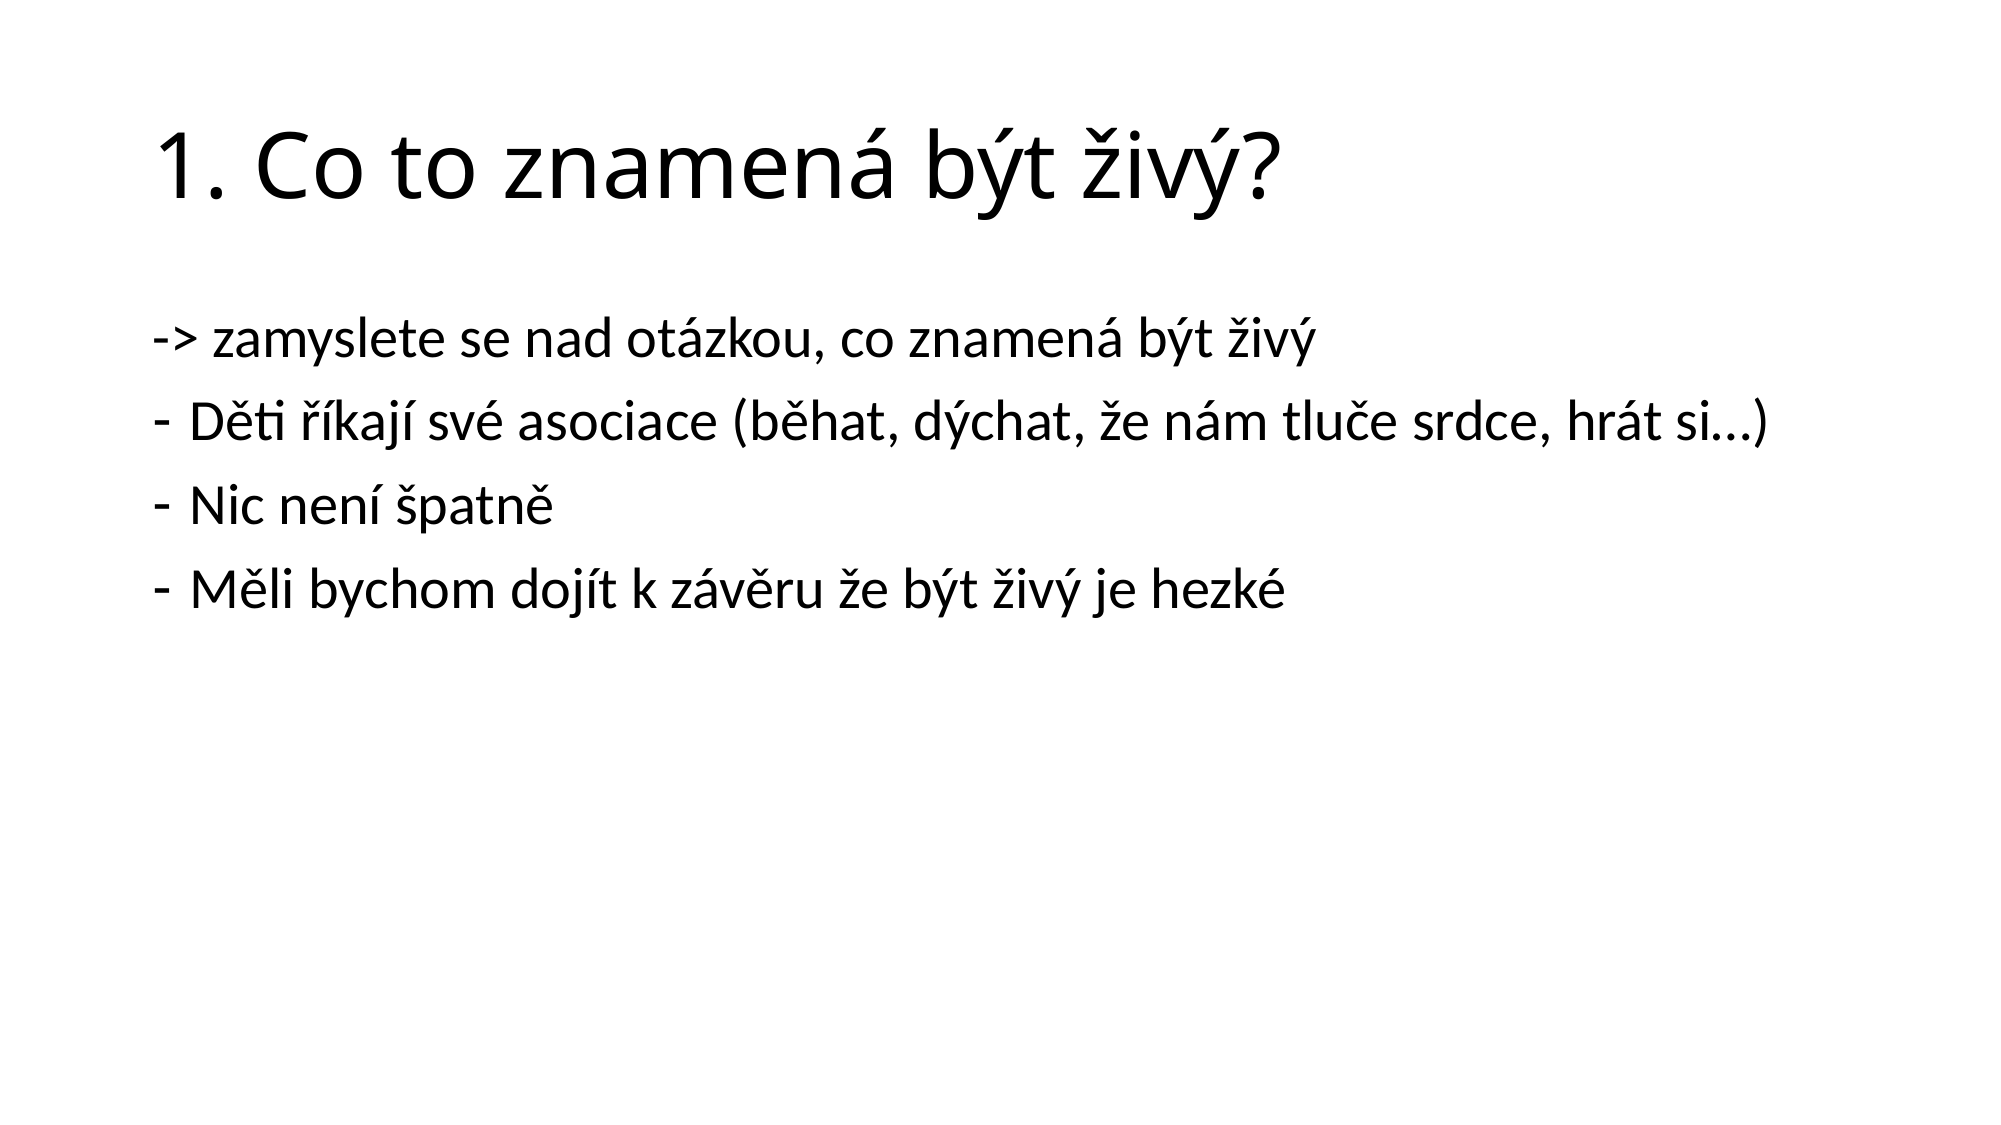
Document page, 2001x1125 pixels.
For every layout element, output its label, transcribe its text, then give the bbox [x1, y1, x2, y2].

list -> zamyslete se nad otázkou, co znamená být živý Děti říkají své asociace (běhat, dýchat, že nám tluče srdce, hrát si…) Nic není špatně Měli bychom dojít k závěru že být živý je hezké [137, 299, 1863, 1014]
title 1. Co to znamená být živý? [137, 59, 1863, 278]
